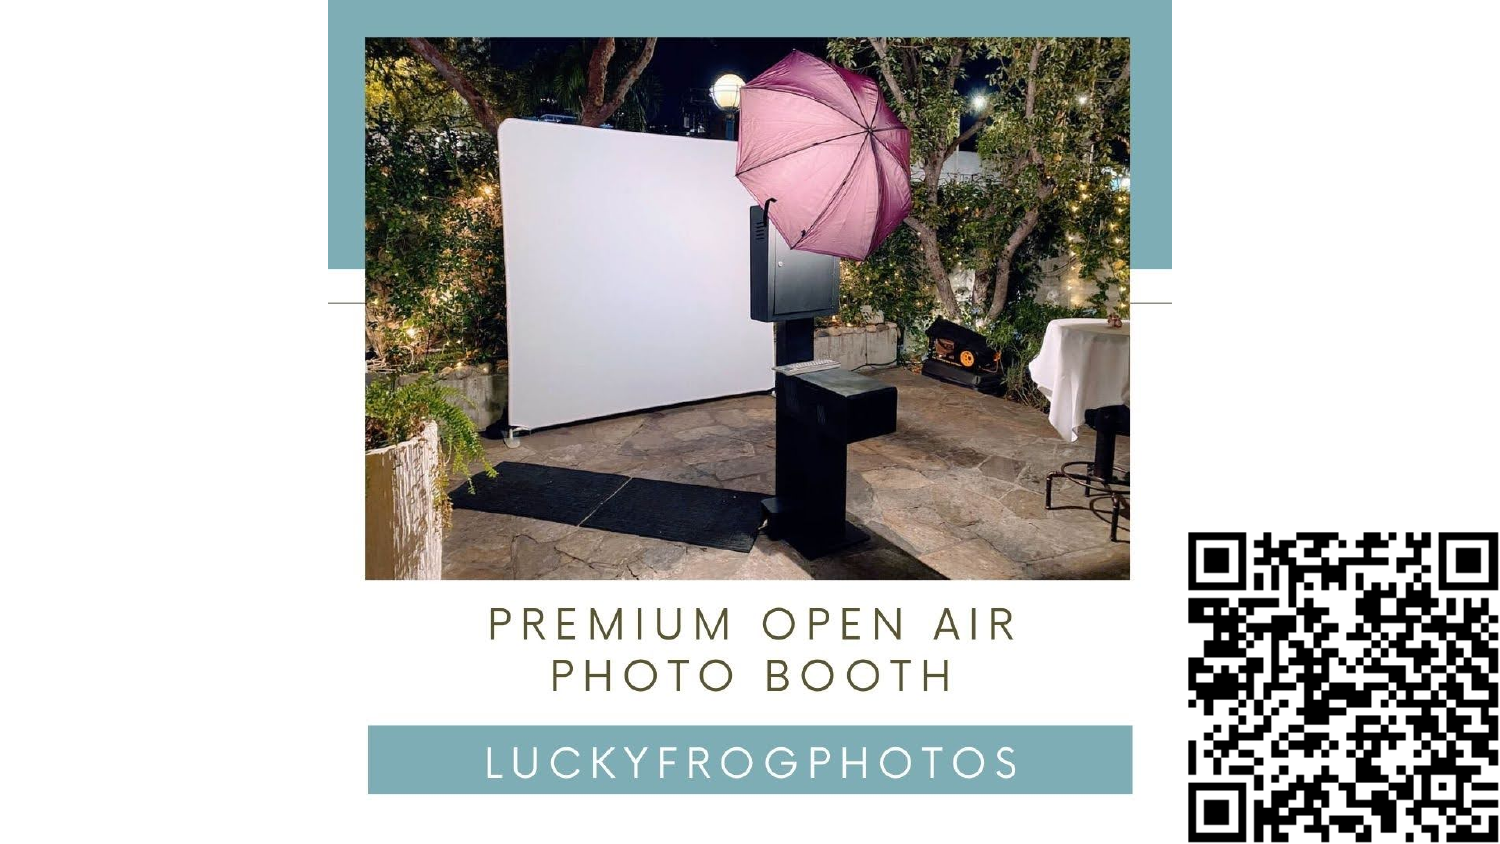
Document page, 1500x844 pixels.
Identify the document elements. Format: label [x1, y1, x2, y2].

picture [328, 0, 1172, 844]
picture [1187, 531, 1500, 844]
